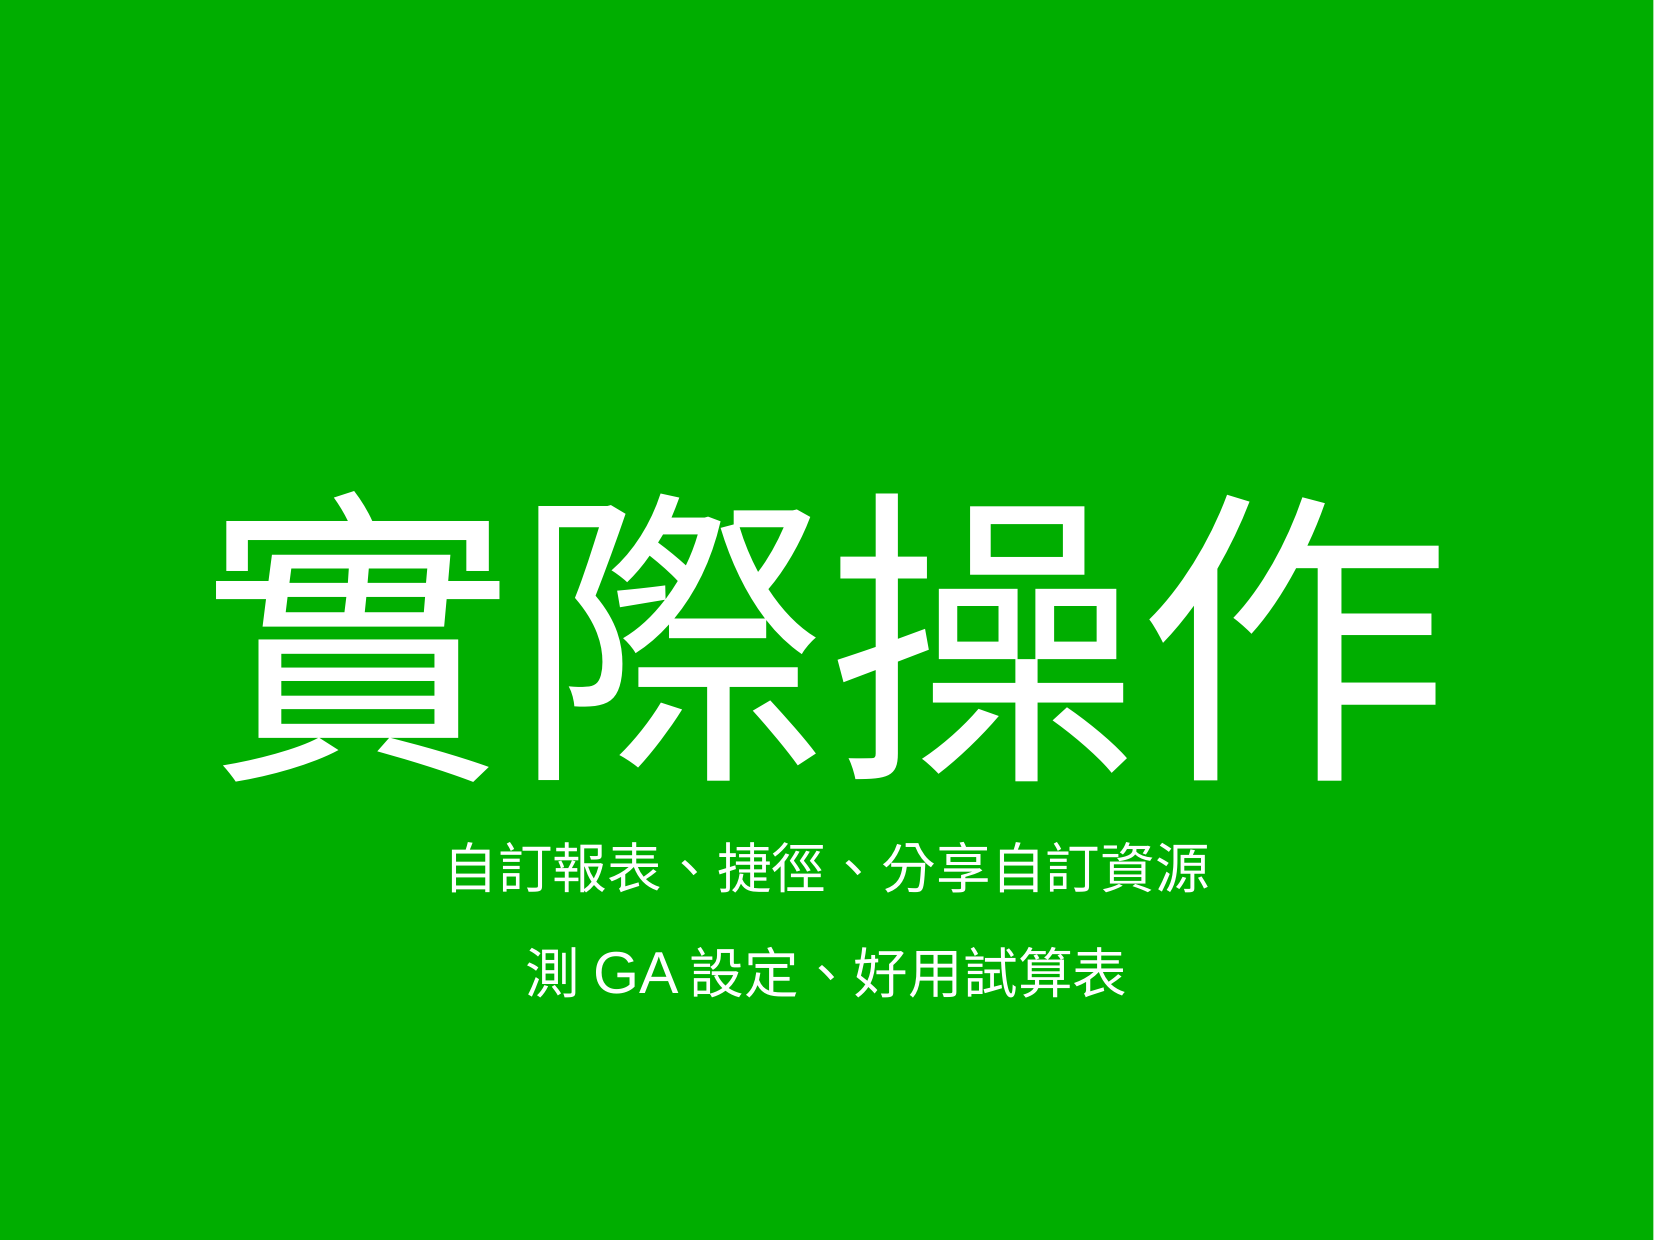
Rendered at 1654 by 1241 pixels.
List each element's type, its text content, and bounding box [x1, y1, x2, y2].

list 自訂報表、捷徑、分享自訂資源 測GA設定、好用試算表 [82, 824, 1571, 1010]
title 實際操作 [82, 415, 1571, 824]
